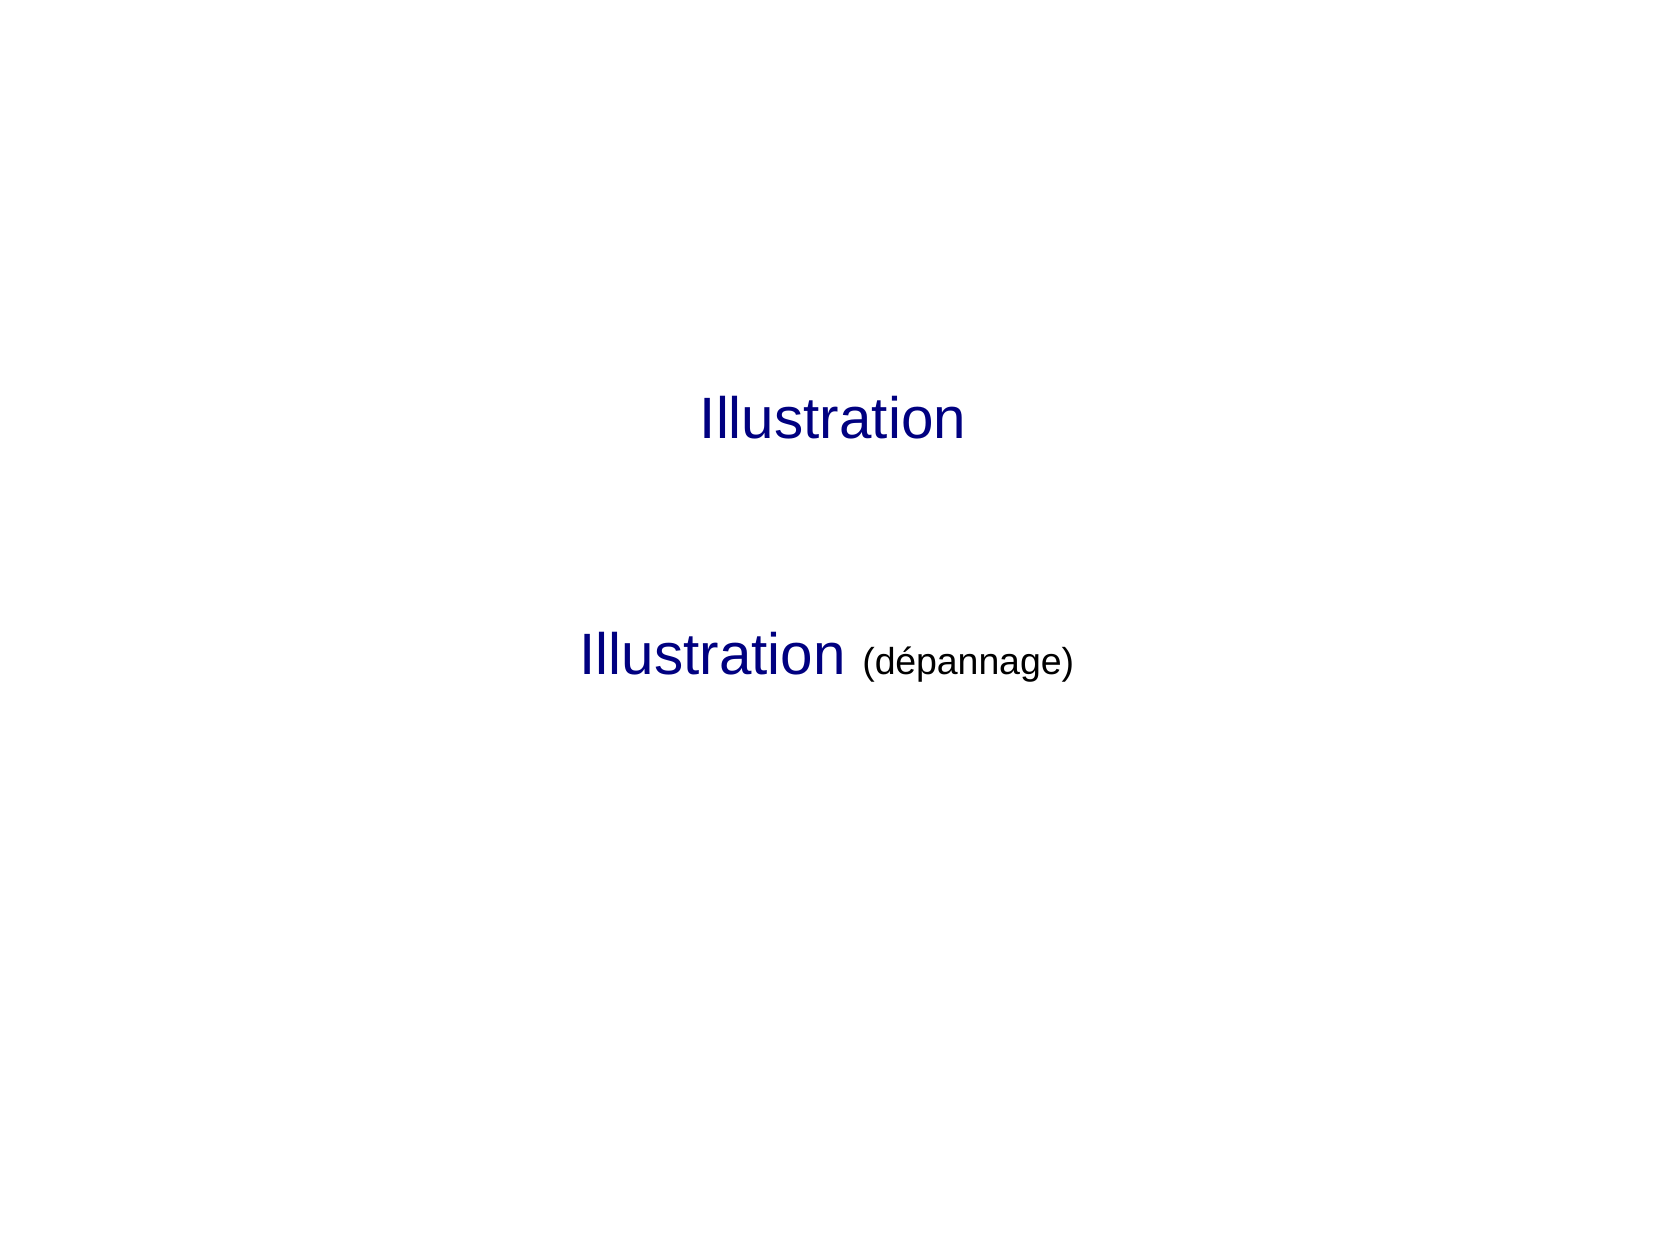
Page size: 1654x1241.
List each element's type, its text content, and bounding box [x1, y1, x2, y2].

text_box Illustration [685, 377, 1028, 459]
text_box Illustration (dépannage) [118, 614, 1536, 695]
